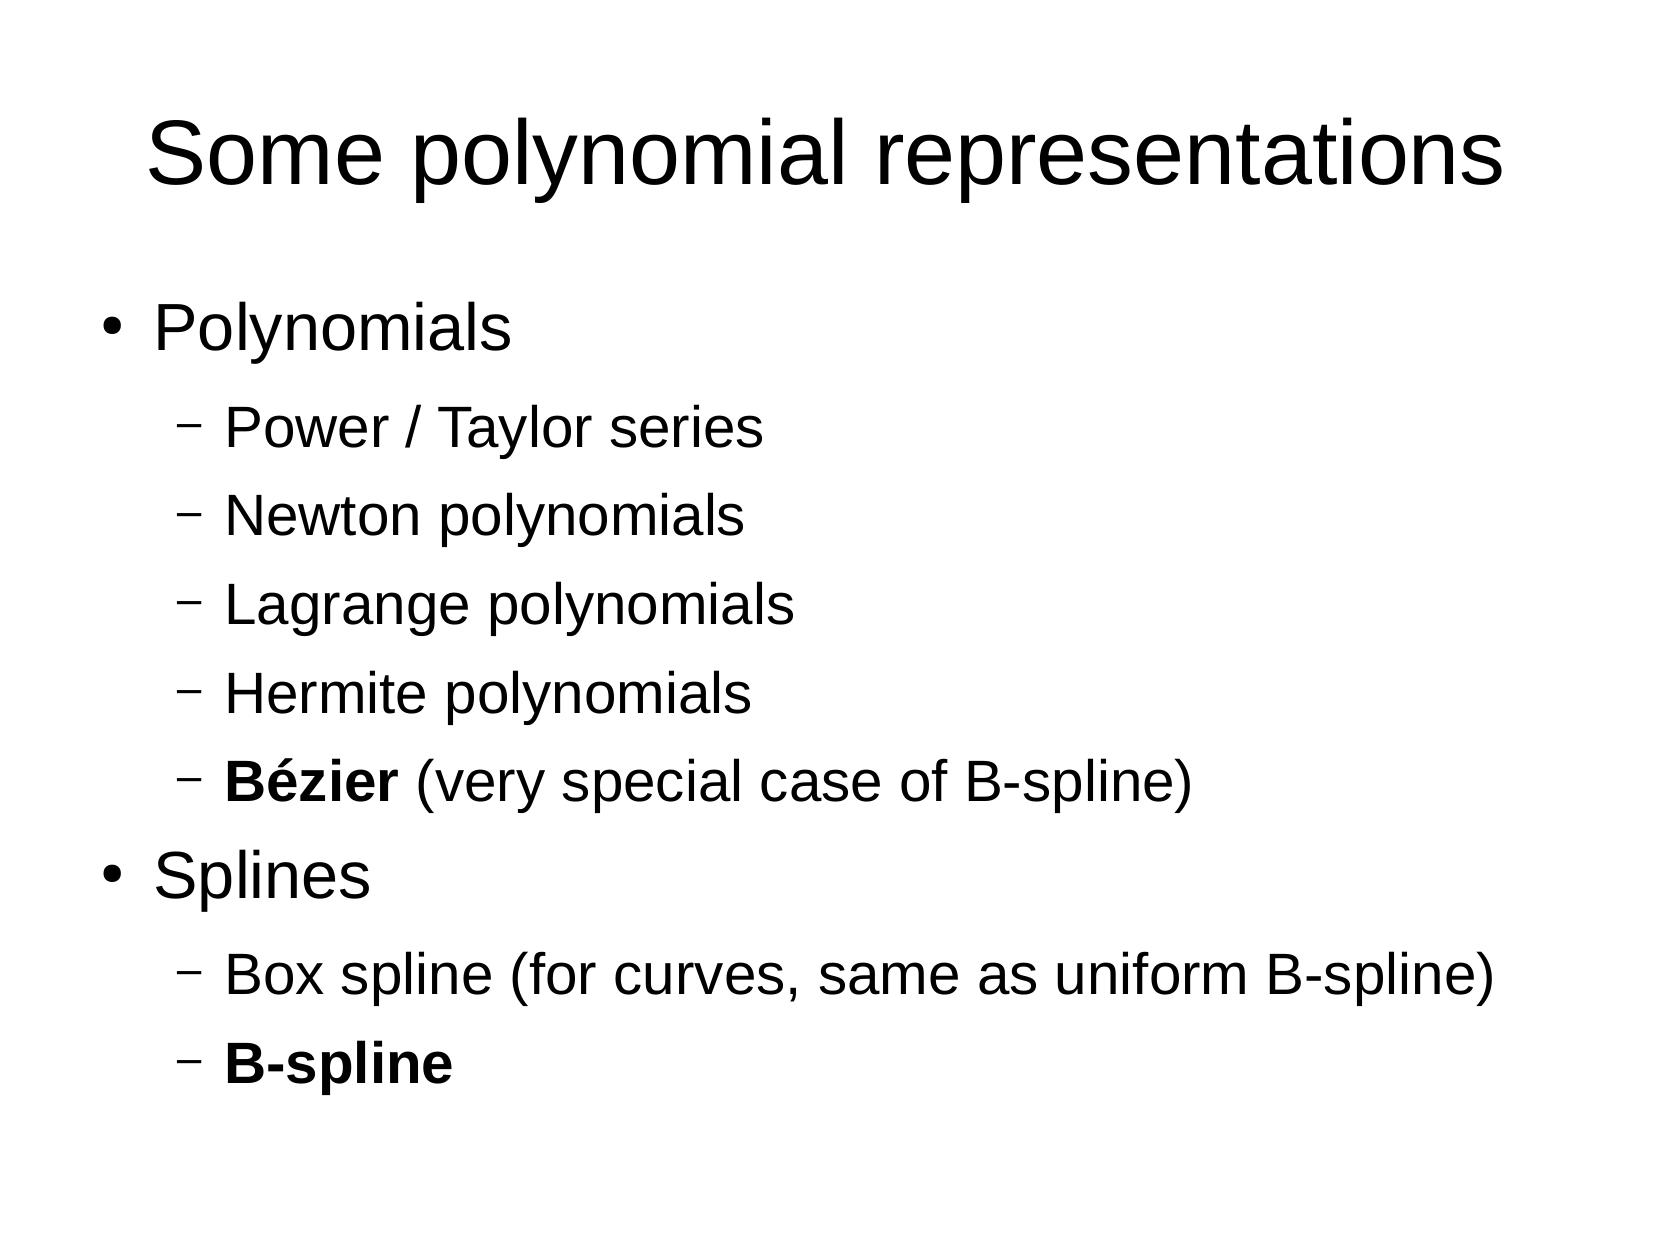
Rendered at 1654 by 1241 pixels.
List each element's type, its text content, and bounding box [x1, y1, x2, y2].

list Polynomials Power / Taylor series Newton polynomials Lagrange polynomials Hermite polynomials Bézier (very special case of B-spline) Splines Box spline (for curves, same as uniform B-spline) B-spline [82, 290, 1571, 1171]
title Some polynomial representations [82, 56, 1571, 250]
